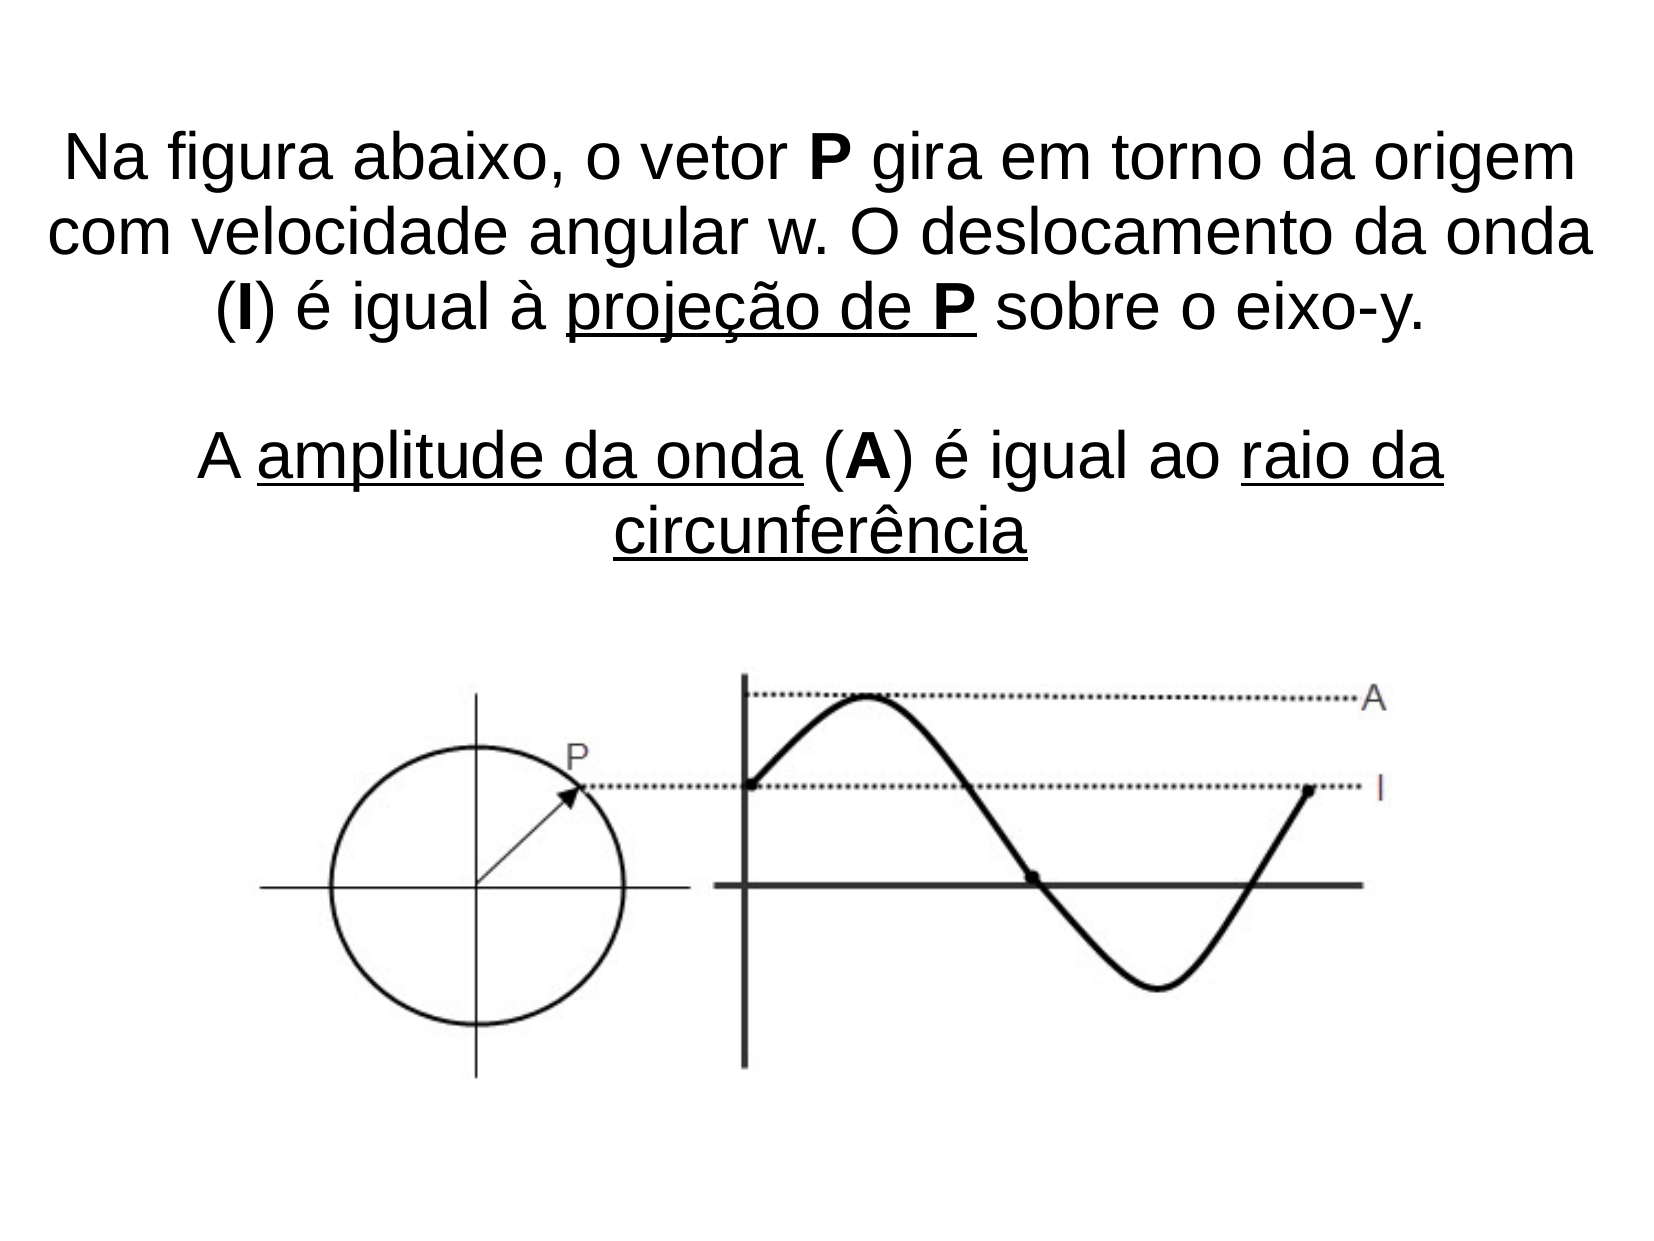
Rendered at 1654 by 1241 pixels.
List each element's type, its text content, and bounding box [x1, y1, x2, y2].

subtitle Na figura abaixo, o vetor P gira em torno da origem com velocidade angular w. O deslocamento da onda (I) é igual à projeção de P sobre o eixo-y. A amplitude da onda (A) é igual ao raio da circunferência [35, 81, 1607, 606]
picture [249, 667, 1400, 1081]
